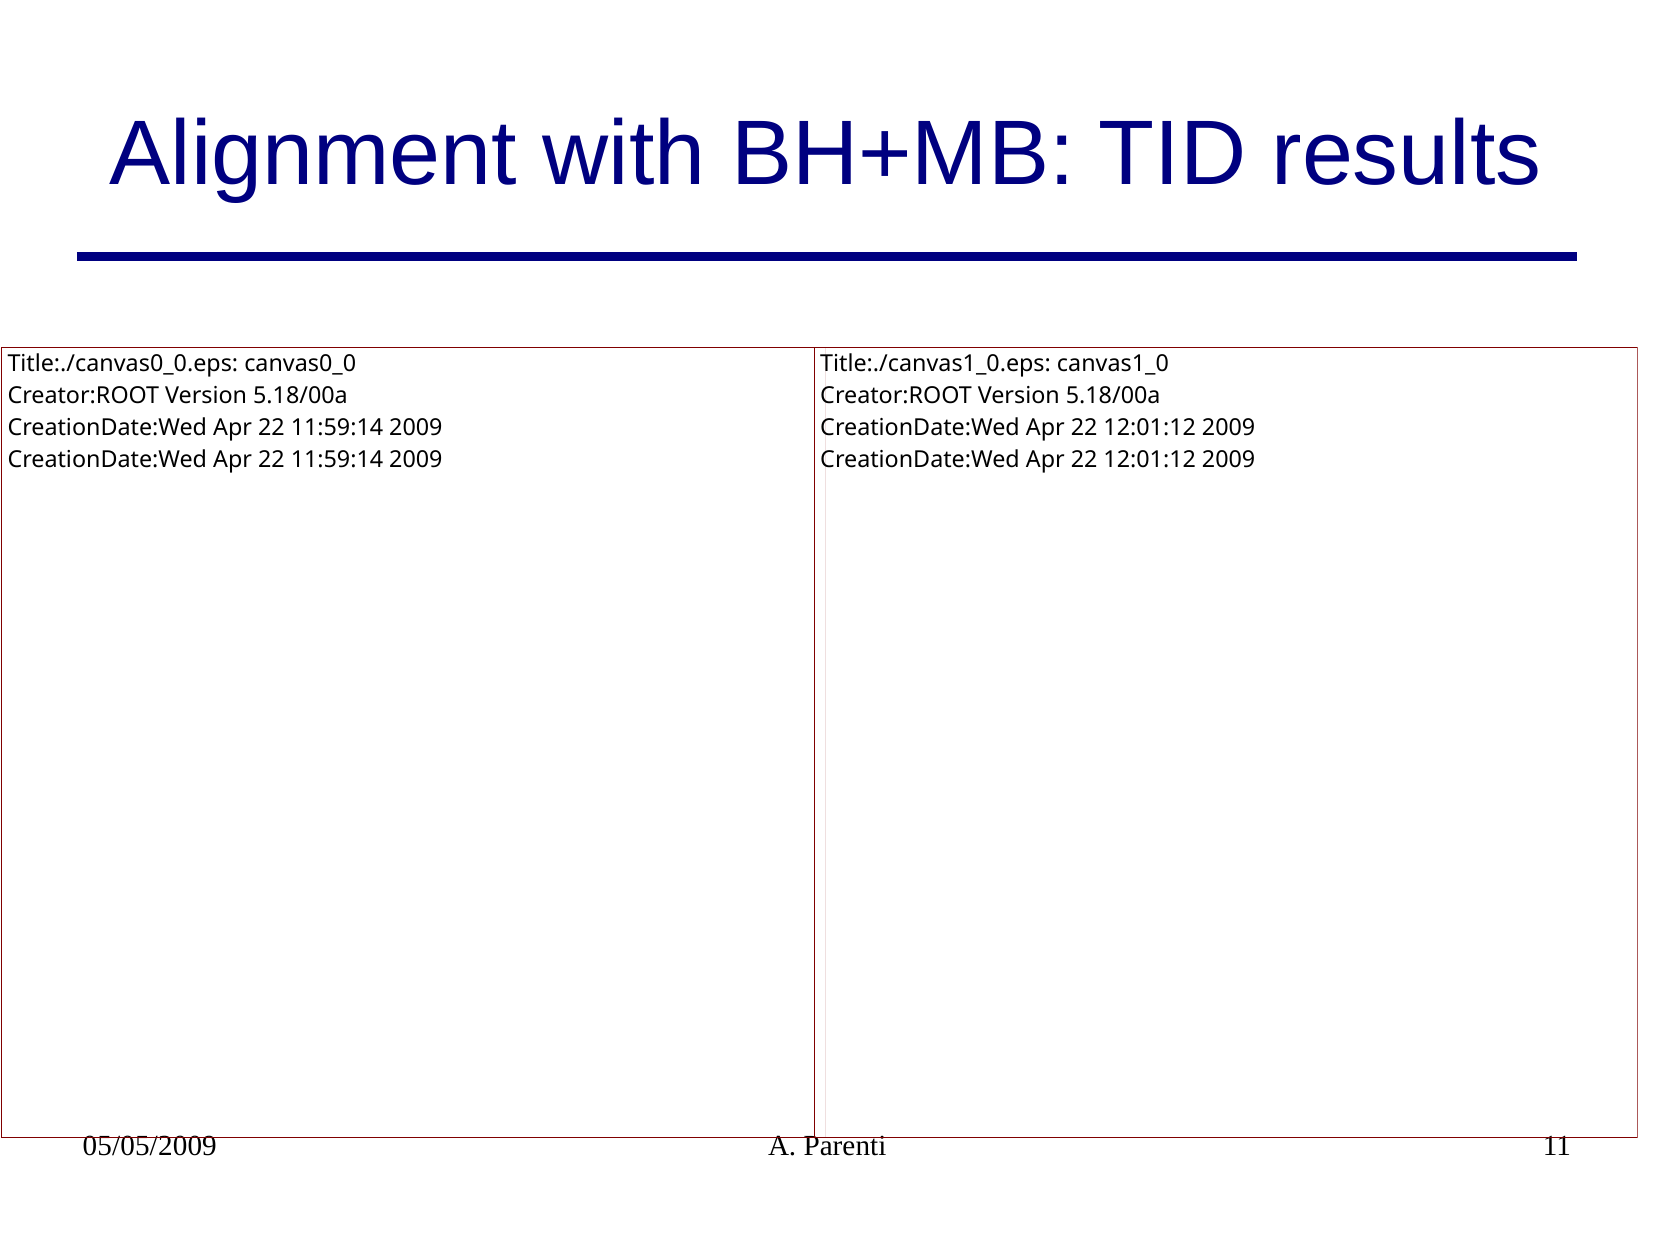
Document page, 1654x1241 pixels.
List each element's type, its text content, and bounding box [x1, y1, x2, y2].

picture [0, 345, 1638, 1138]
title Alignment with BH+MB: TID results [82, 49, 1571, 257]
